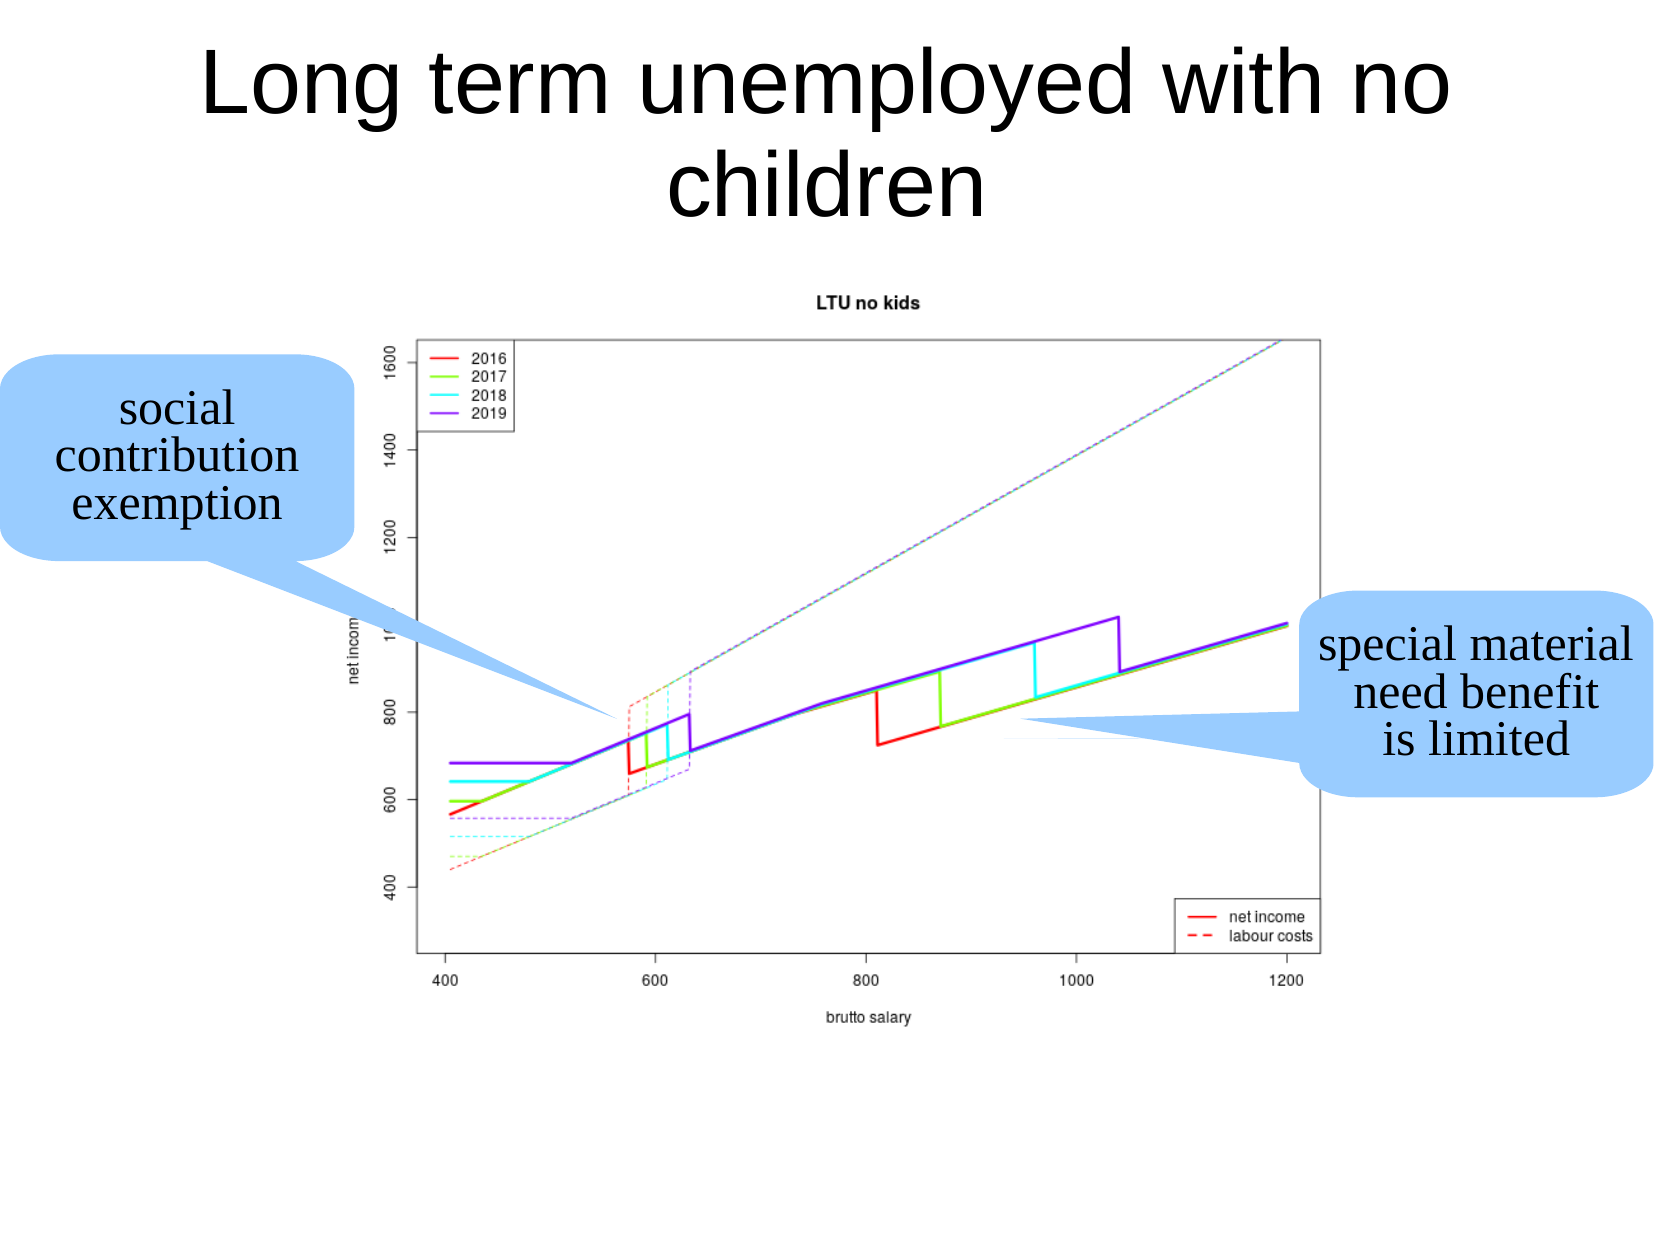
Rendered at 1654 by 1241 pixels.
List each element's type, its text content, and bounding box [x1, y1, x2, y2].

text_box special material need benefit is limited [1020, 590, 1654, 798]
text_box social contribution exemption [0, 354, 617, 719]
picture [342, 265, 1359, 1047]
title Long term unemployed with no children [88, 29, 1565, 237]
